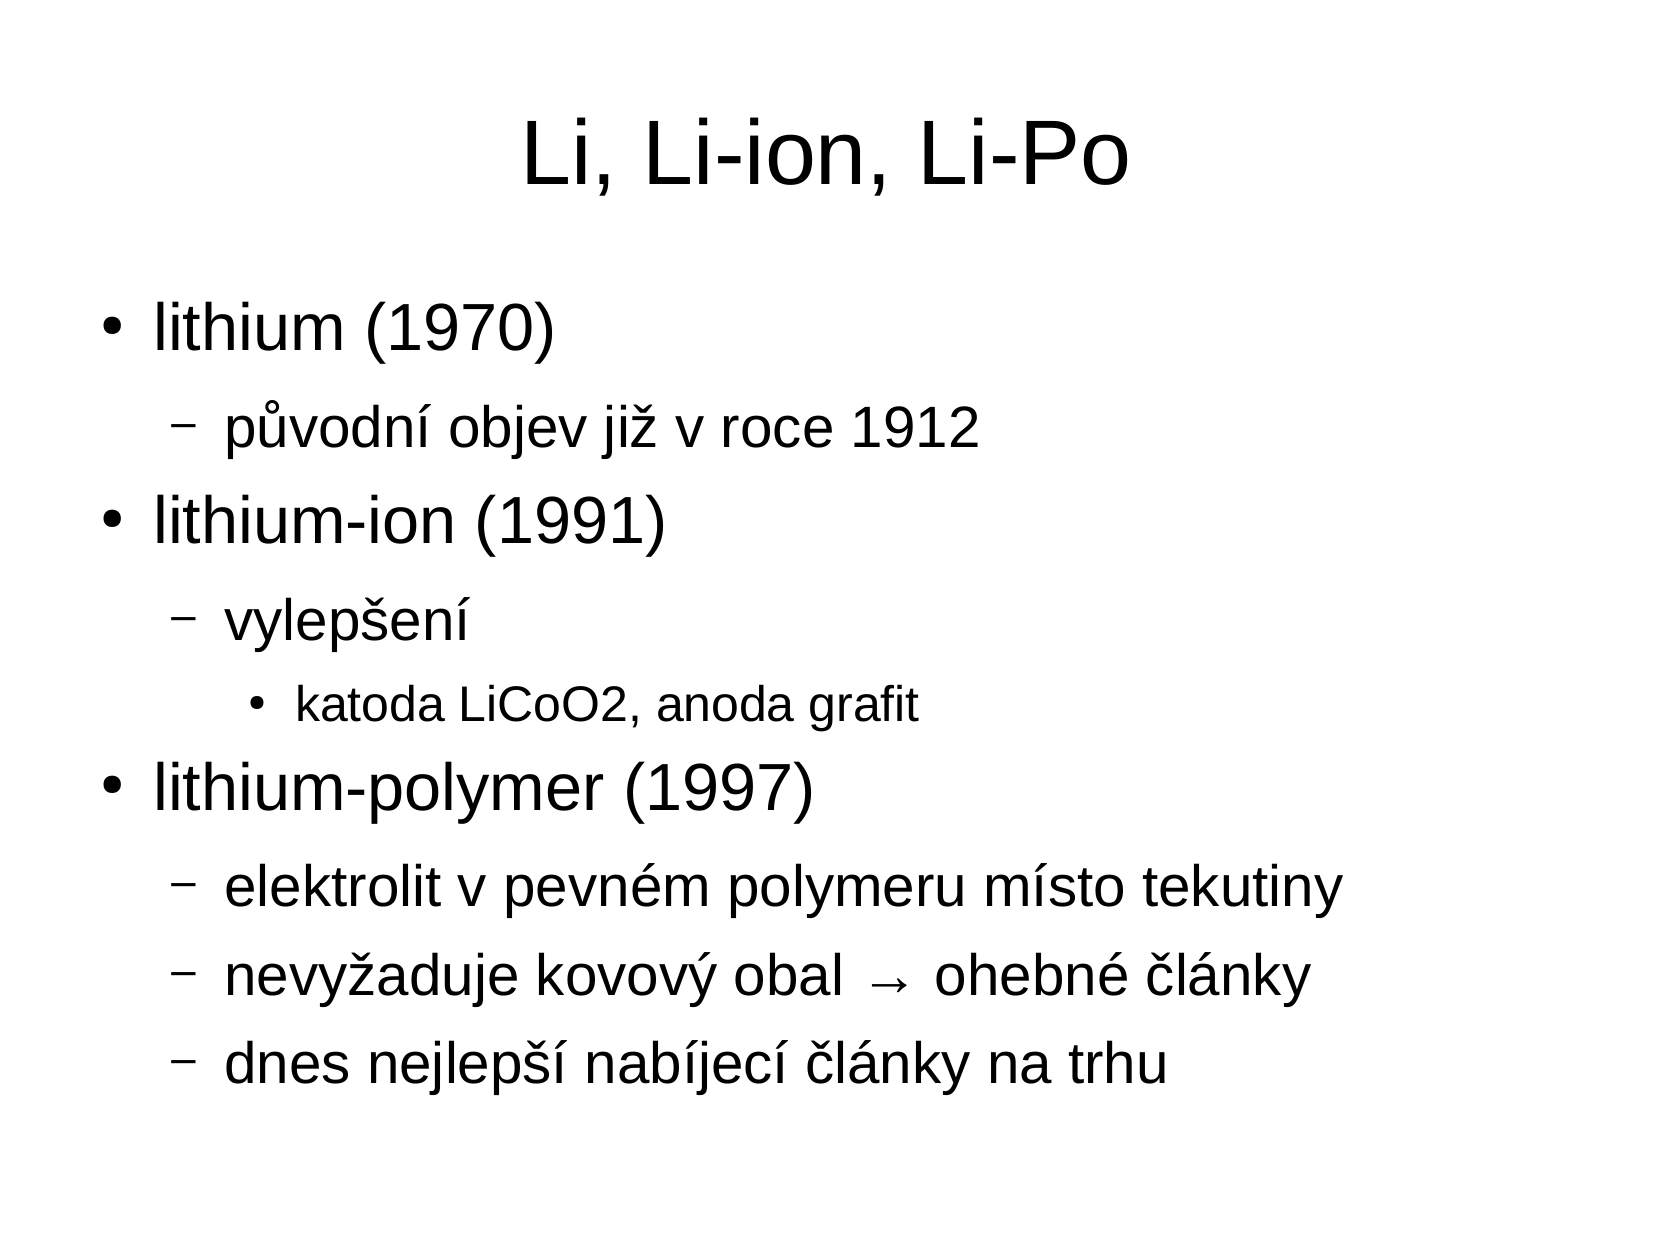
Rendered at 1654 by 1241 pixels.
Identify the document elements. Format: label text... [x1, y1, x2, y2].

title Li, Li-ion, Li-Po [82, 49, 1571, 257]
list lithium (1970) původní objev již v roce 1912 lithium-ion (1991) vylepšení katoda LiCoO2, anoda grafit lithium-polymer (1997) elektrolit v pevném polymeru místo tekutiny nevyžaduje kovový obal → ohebné články dnes nejlepší nabíjecí články na trhu [82, 290, 1538, 1182]
